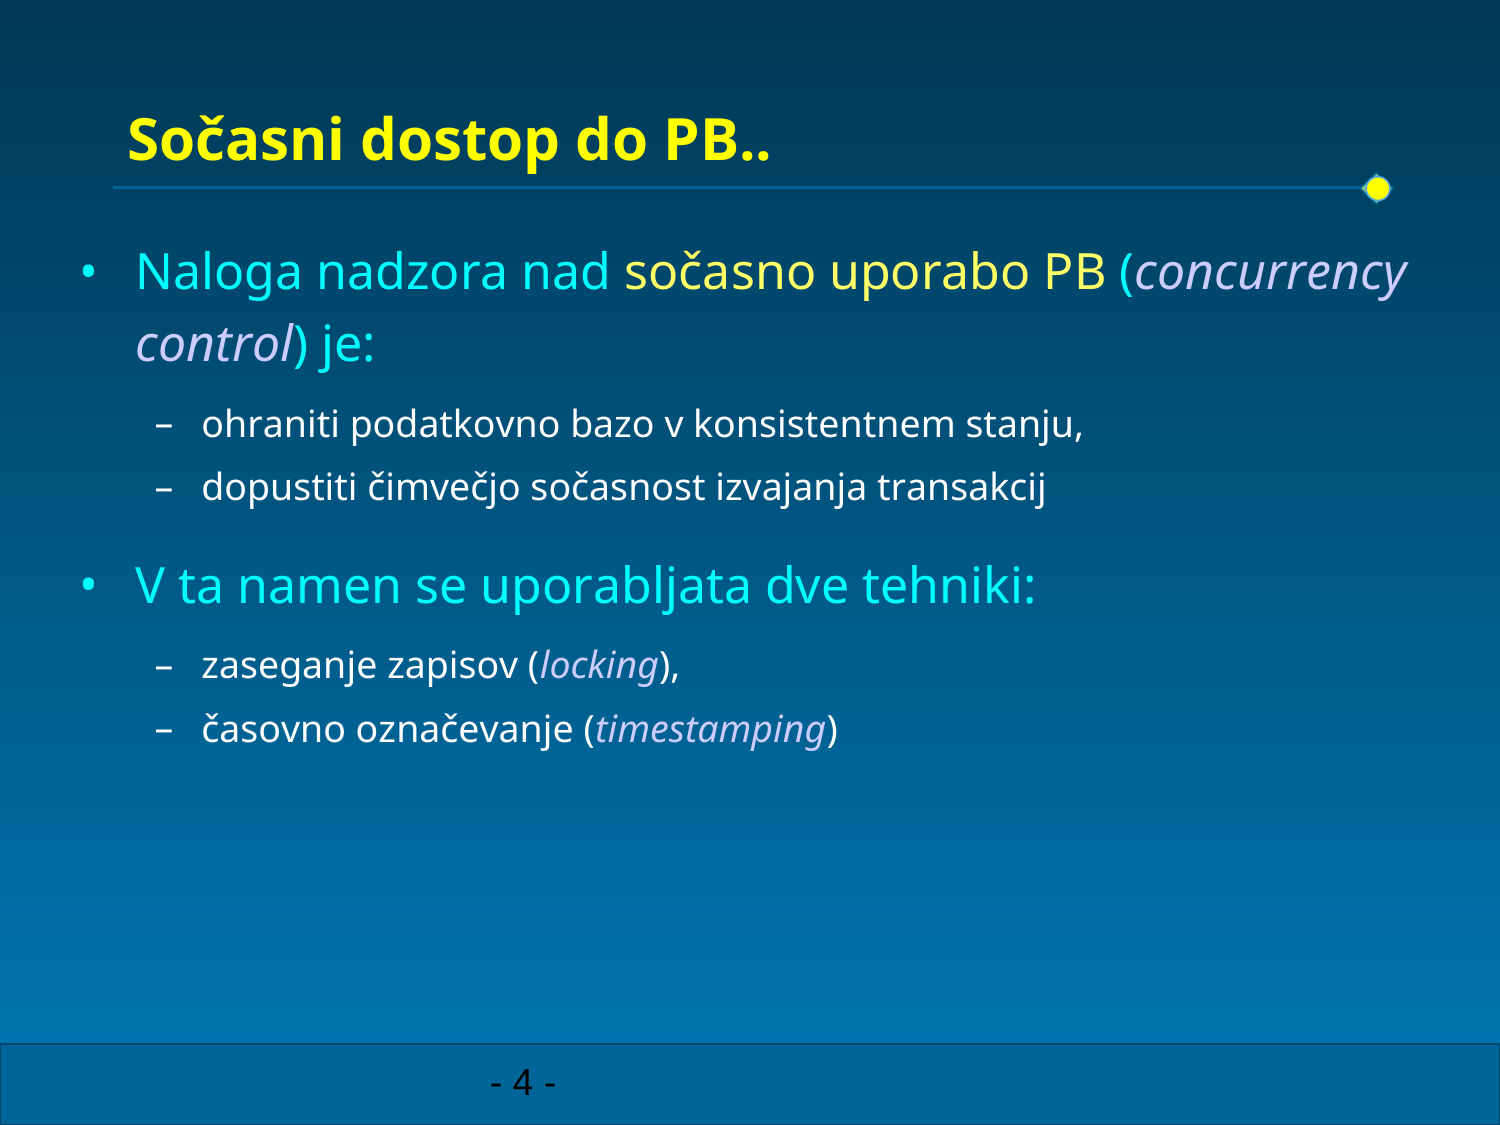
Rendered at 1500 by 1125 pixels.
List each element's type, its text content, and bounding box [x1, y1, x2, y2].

title Sočasni dostop do PB.. [112, 94, 1388, 181]
list Naloga nadzora nad sočasno uporabo PB (concurrency control) je: ohraniti podatkovno bazo v konsistentnem stanju, dopustiti čimvečjo sočasnost izvajanja transakcij V ta namen se uporabljata dve tehniki: zaseganje zapisov (locking), časovno označevanje (timestamping) [64, 220, 1473, 990]
